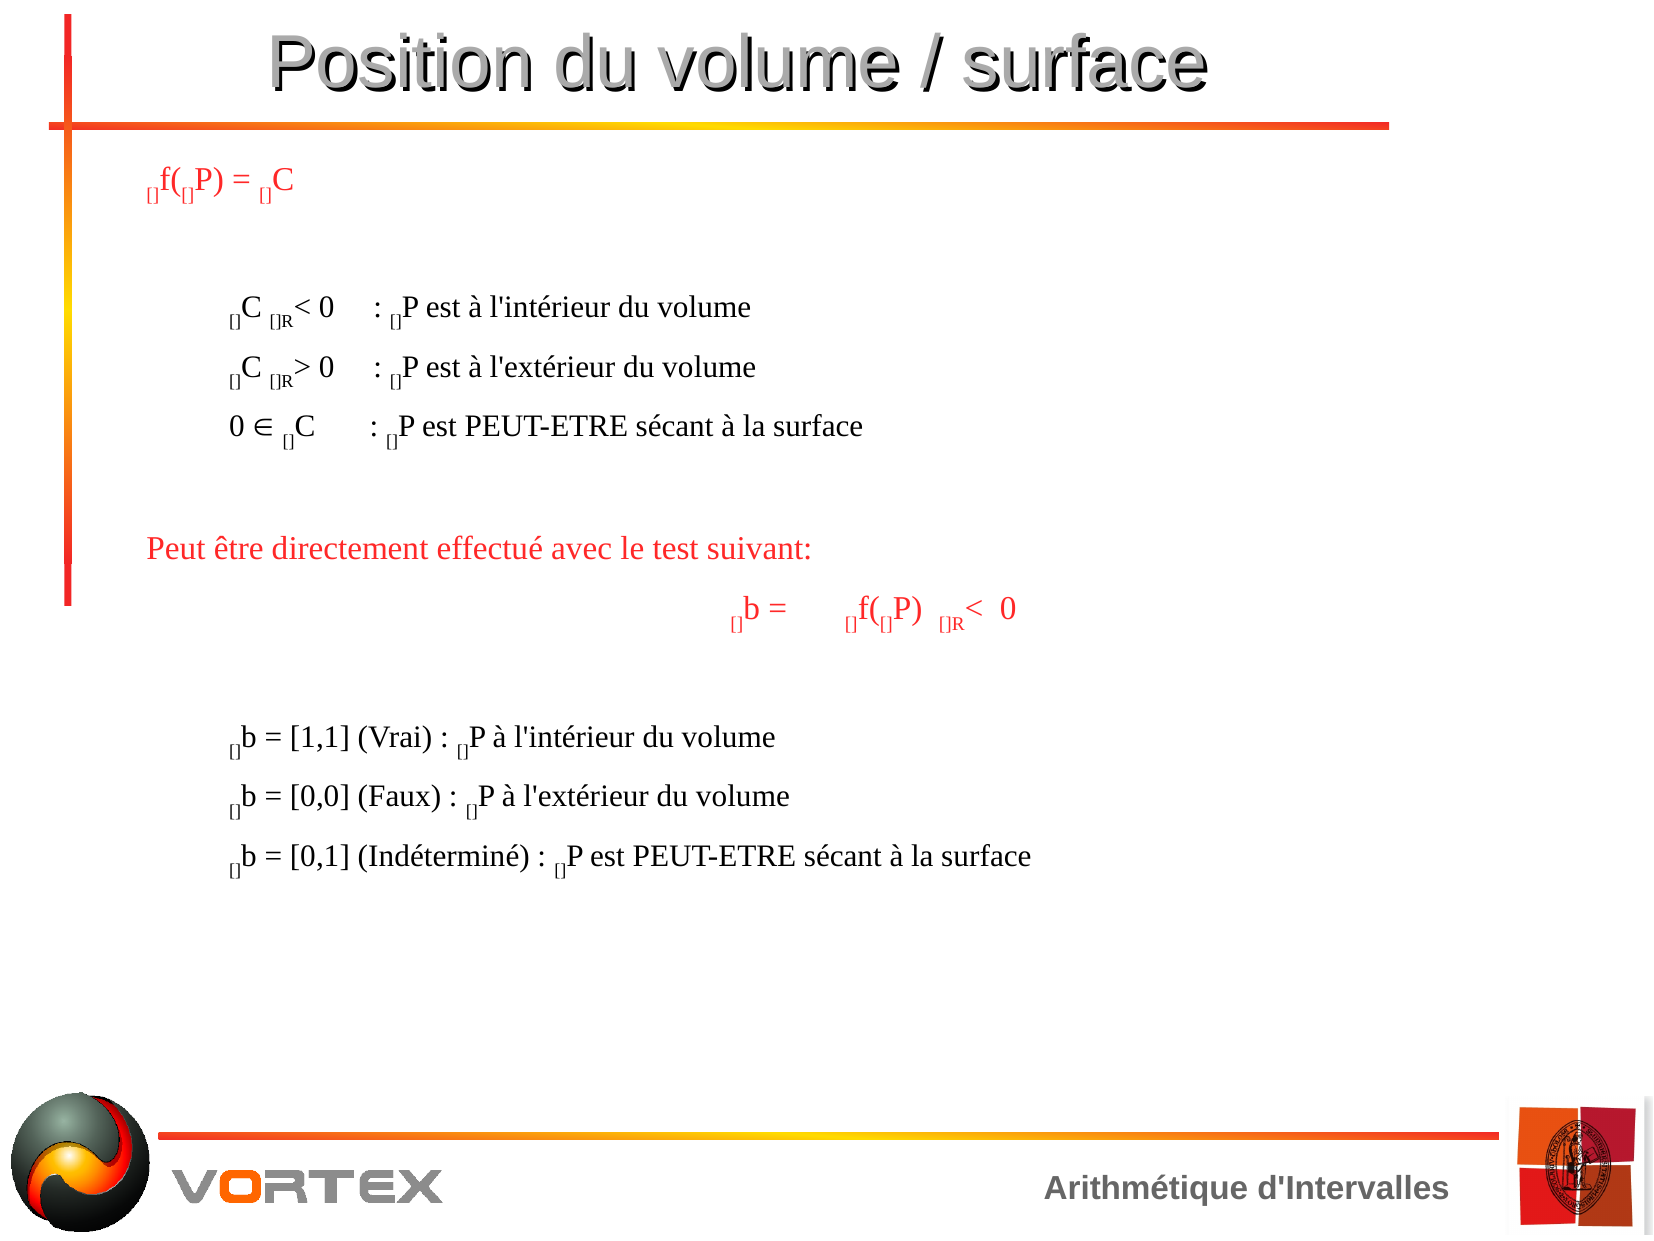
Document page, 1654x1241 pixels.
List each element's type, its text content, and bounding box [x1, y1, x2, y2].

picture [11, 1092, 443, 1232]
list []f([]P) = []C []C []R< 0 : []P est à l'intérieur du volume []C []R> 0 : []P est à l'extérieur du volume 0  []C : []P est PEUT-ETRE sécant à la surface Peut être directement effectué avec le test suivant: []b = []f([]P) []R< 0 []b = [1,1] (Vrai) : []P à l'intérieur du volume []b = [0,0] (Faux) : []P à l'extérieur du volume []b = [0,1] (Indéterminé) : []P est PEUT-ETRE sécant à la surface [51, 160, 1601, 1103]
picture [1505, 1096, 1653, 1235]
title Position du volume / surface [82, 4, 1392, 120]
